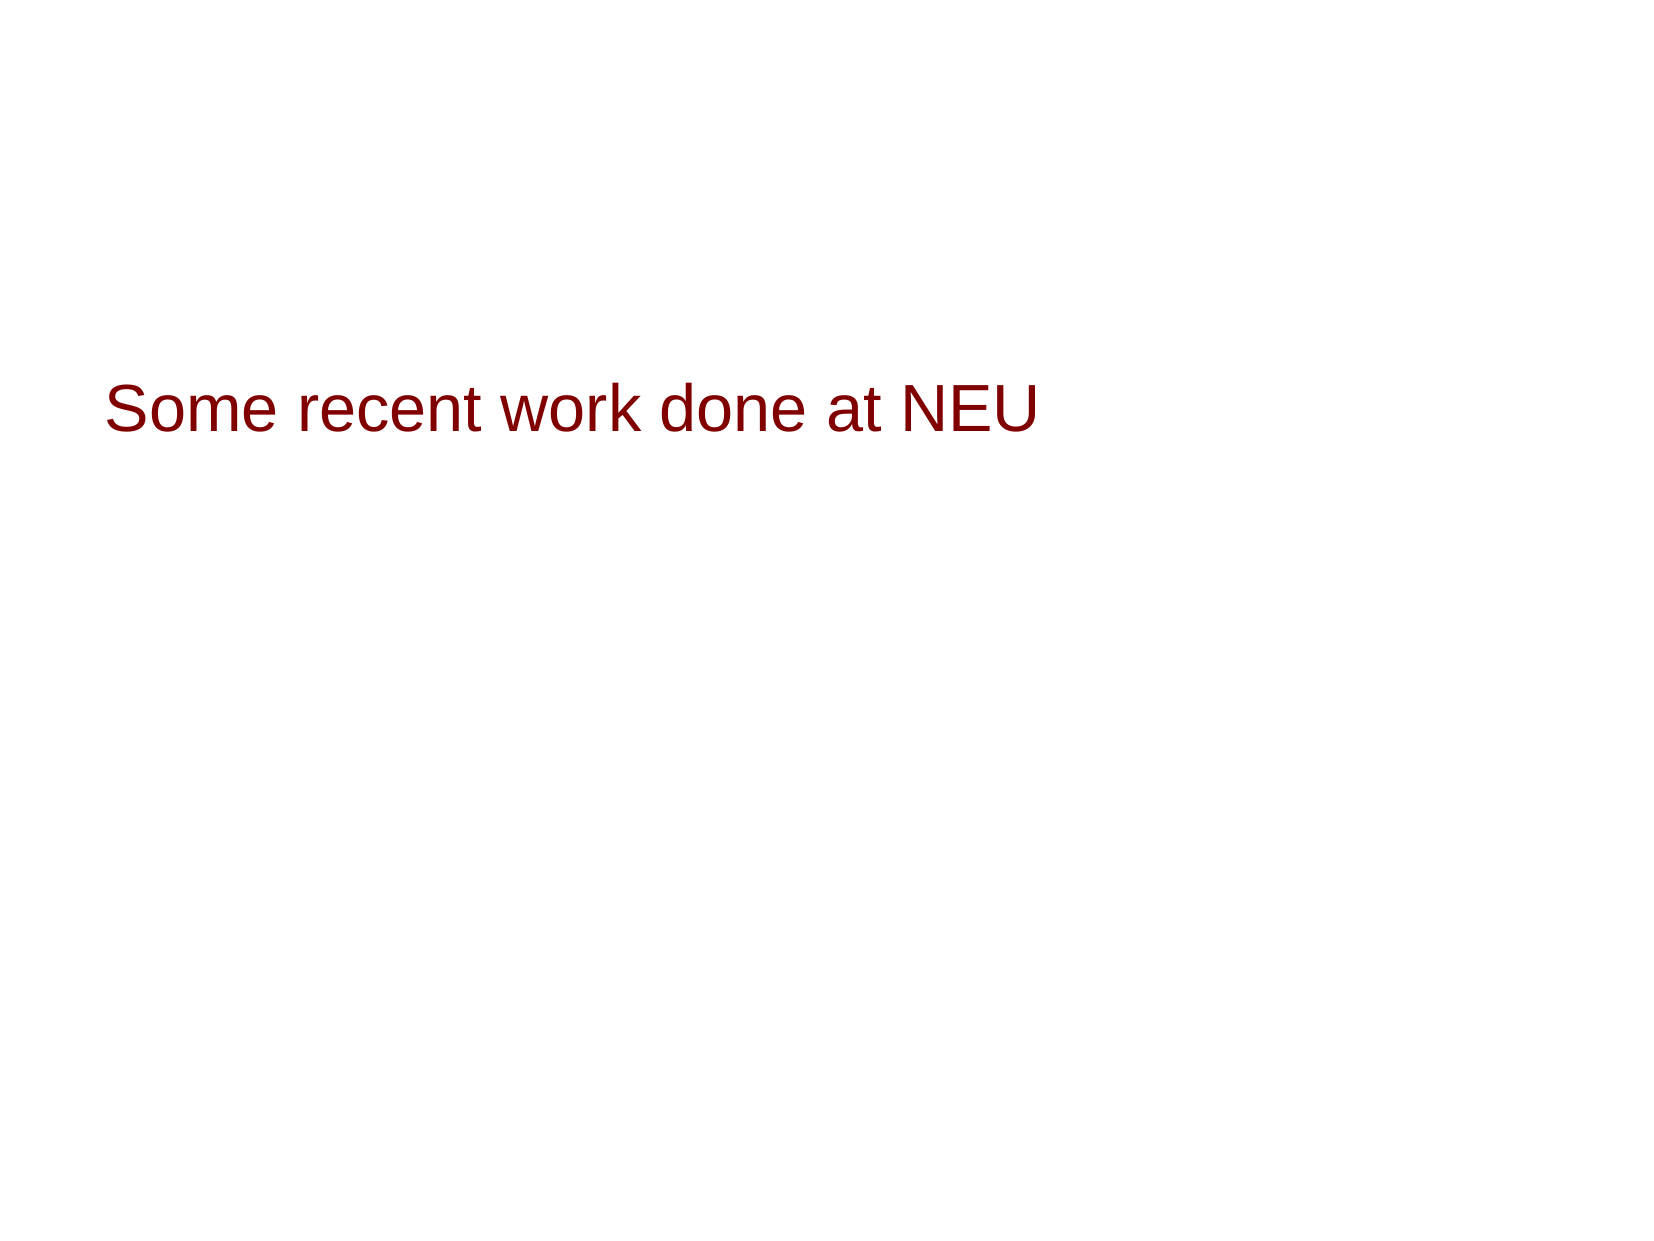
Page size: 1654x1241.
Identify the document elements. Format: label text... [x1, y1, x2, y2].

text_box Some recent work done at NEU [15, 0, 1636, 1241]
